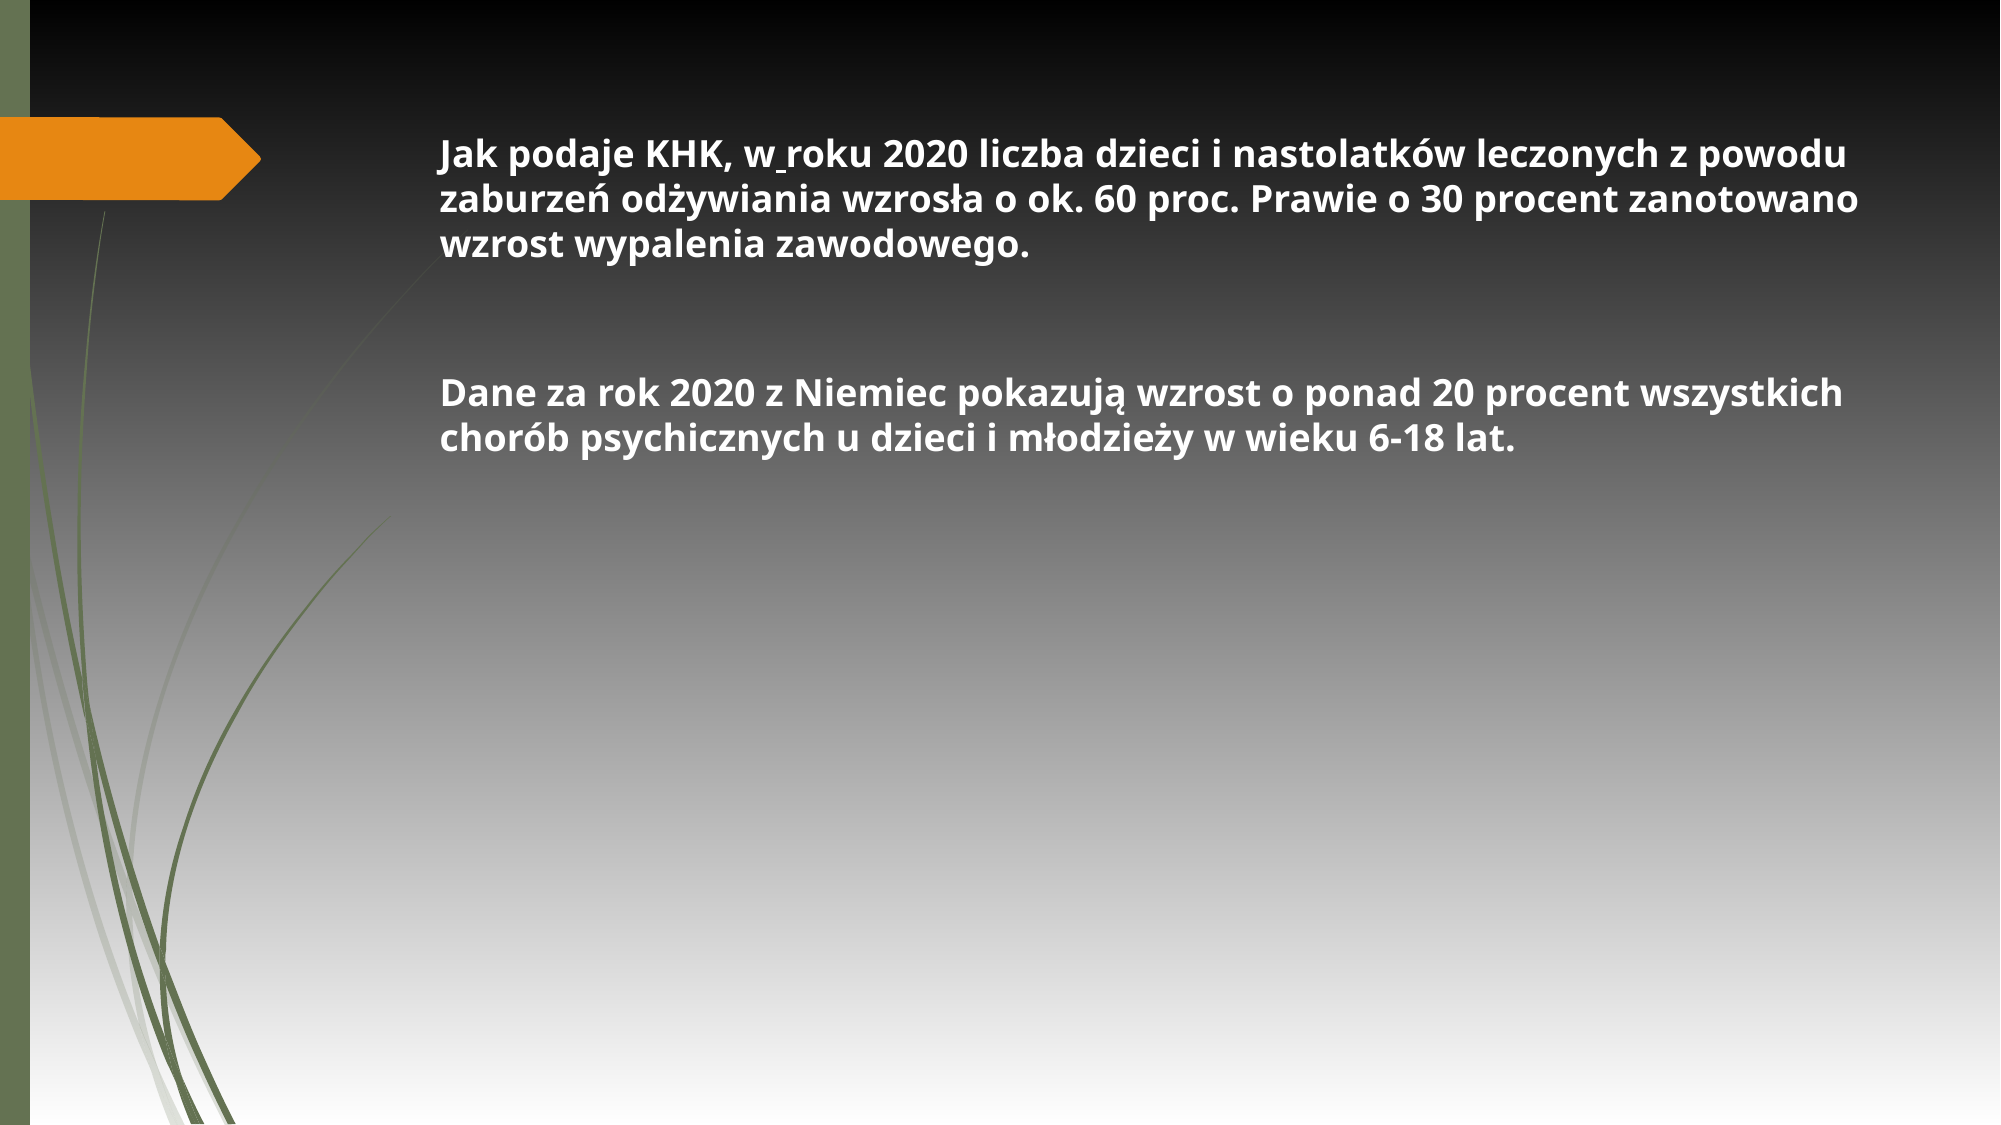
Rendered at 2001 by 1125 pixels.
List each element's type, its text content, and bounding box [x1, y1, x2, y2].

list Jak podaje KHK, w roku 2020 liczba dzieci i nastolatków leczonych z powodu zaburzeń odżywiania wzrosła o ok. 60 proc. Prawie o 30 procent zanotowano wzrost wypalenia zawodowego. Dane za rok 2020 z Niemiec pokazują wzrost o ponad 20 procent wszystkich chorób psychicznych u dzieci i młodzieży w wieku 6-18 lat. [424, 122, 1888, 970]
